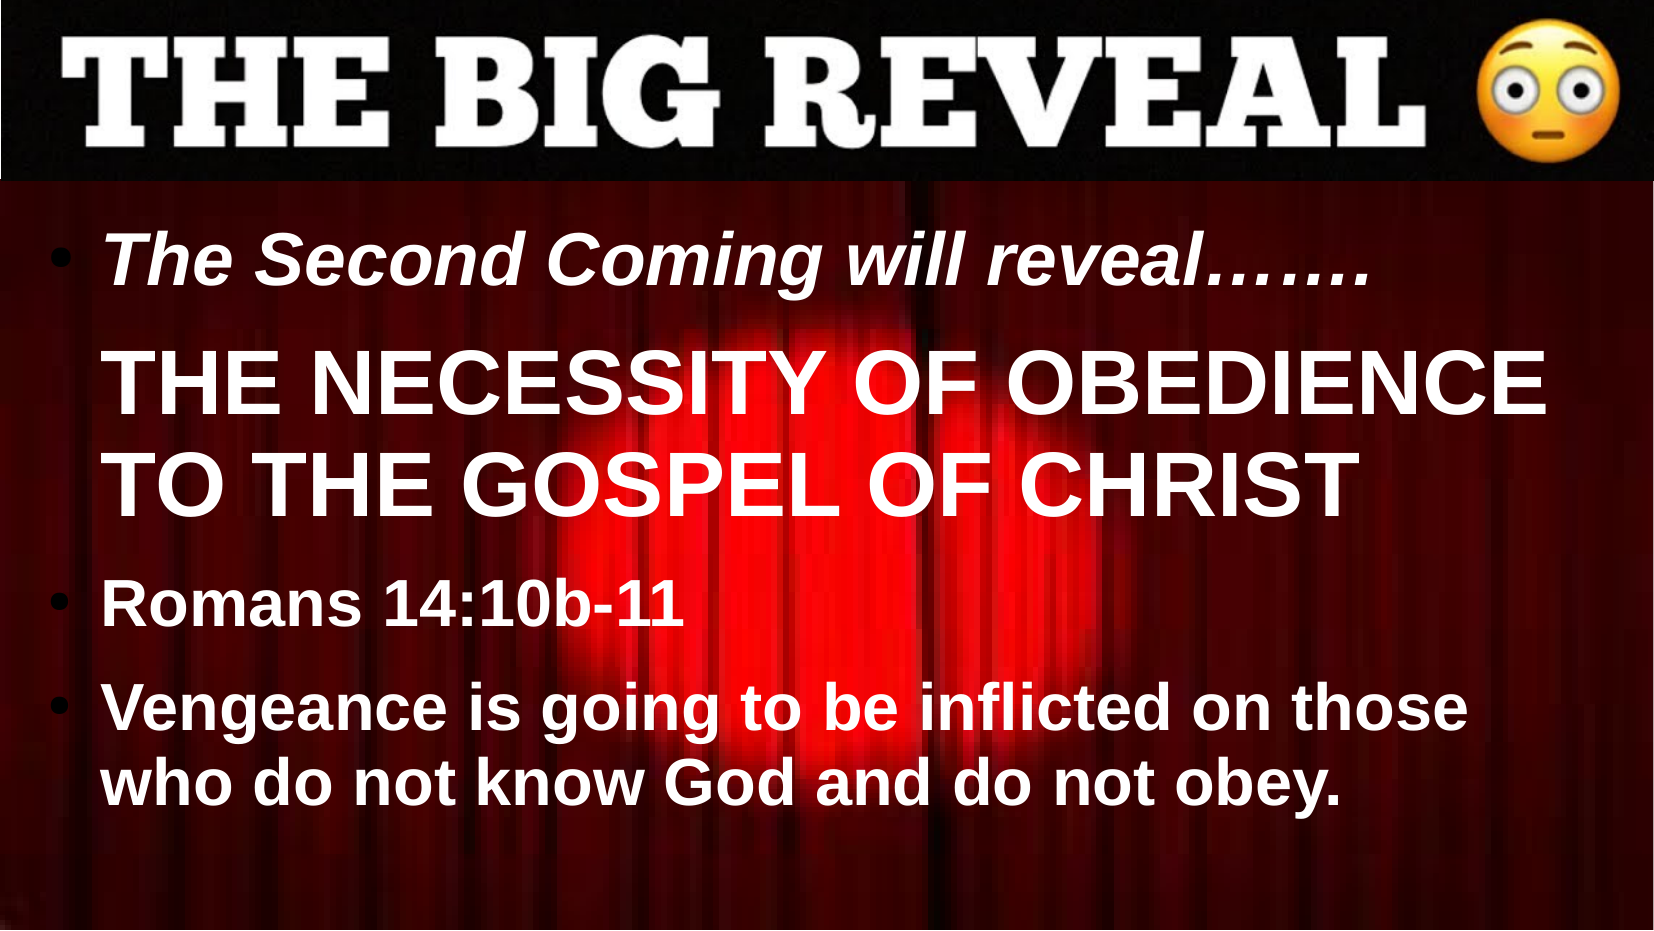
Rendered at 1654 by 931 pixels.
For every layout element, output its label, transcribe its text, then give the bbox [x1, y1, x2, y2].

list The Second Coming will reveal……. THE NECESSITY OF OBEDIENCE TO THE GOSPEL OF CHRIST Romans 14:10b-11 Vengeance is going to be inflicted on those who do not know God and do not obey. [30, 217, 1606, 886]
picture [0, 0, 1654, 930]
